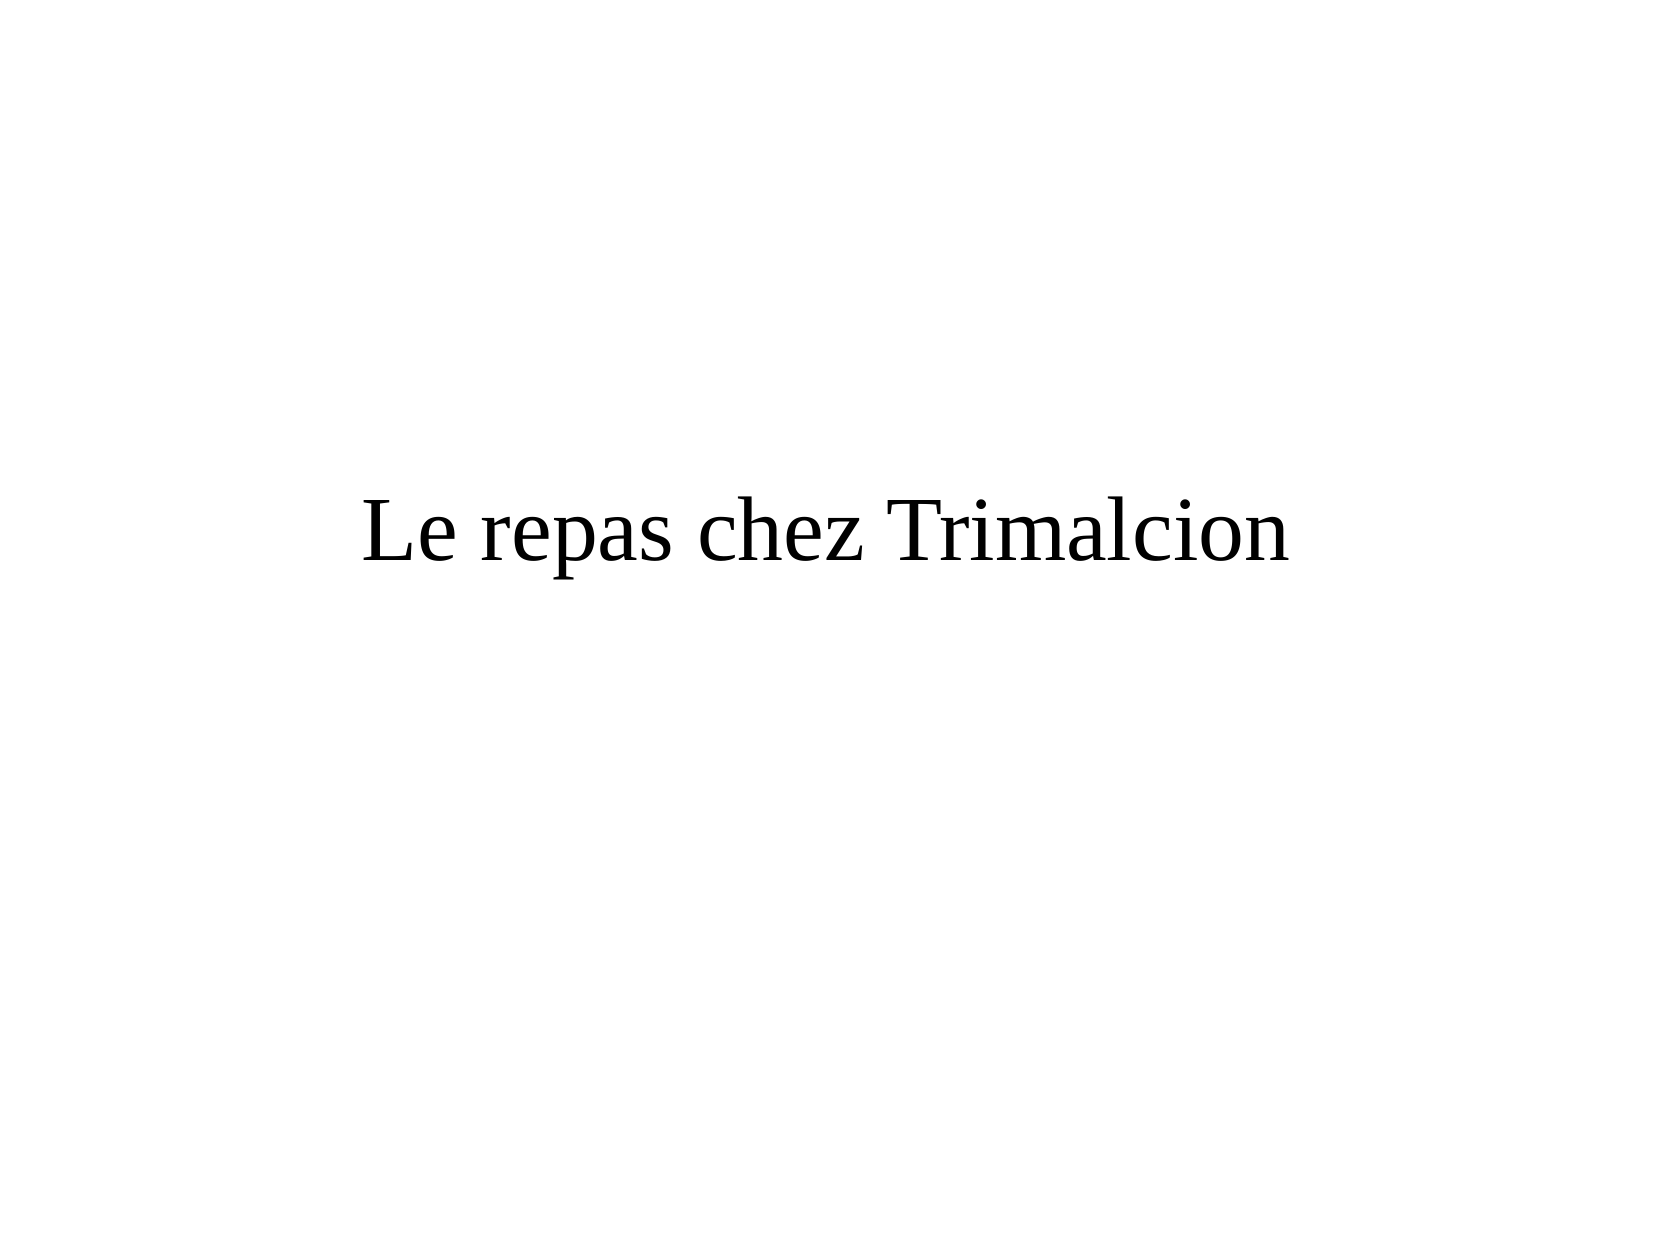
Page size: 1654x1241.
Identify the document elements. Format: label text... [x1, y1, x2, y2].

subtitle Le repas chez Trimalcion [82, 49, 1571, 1010]
